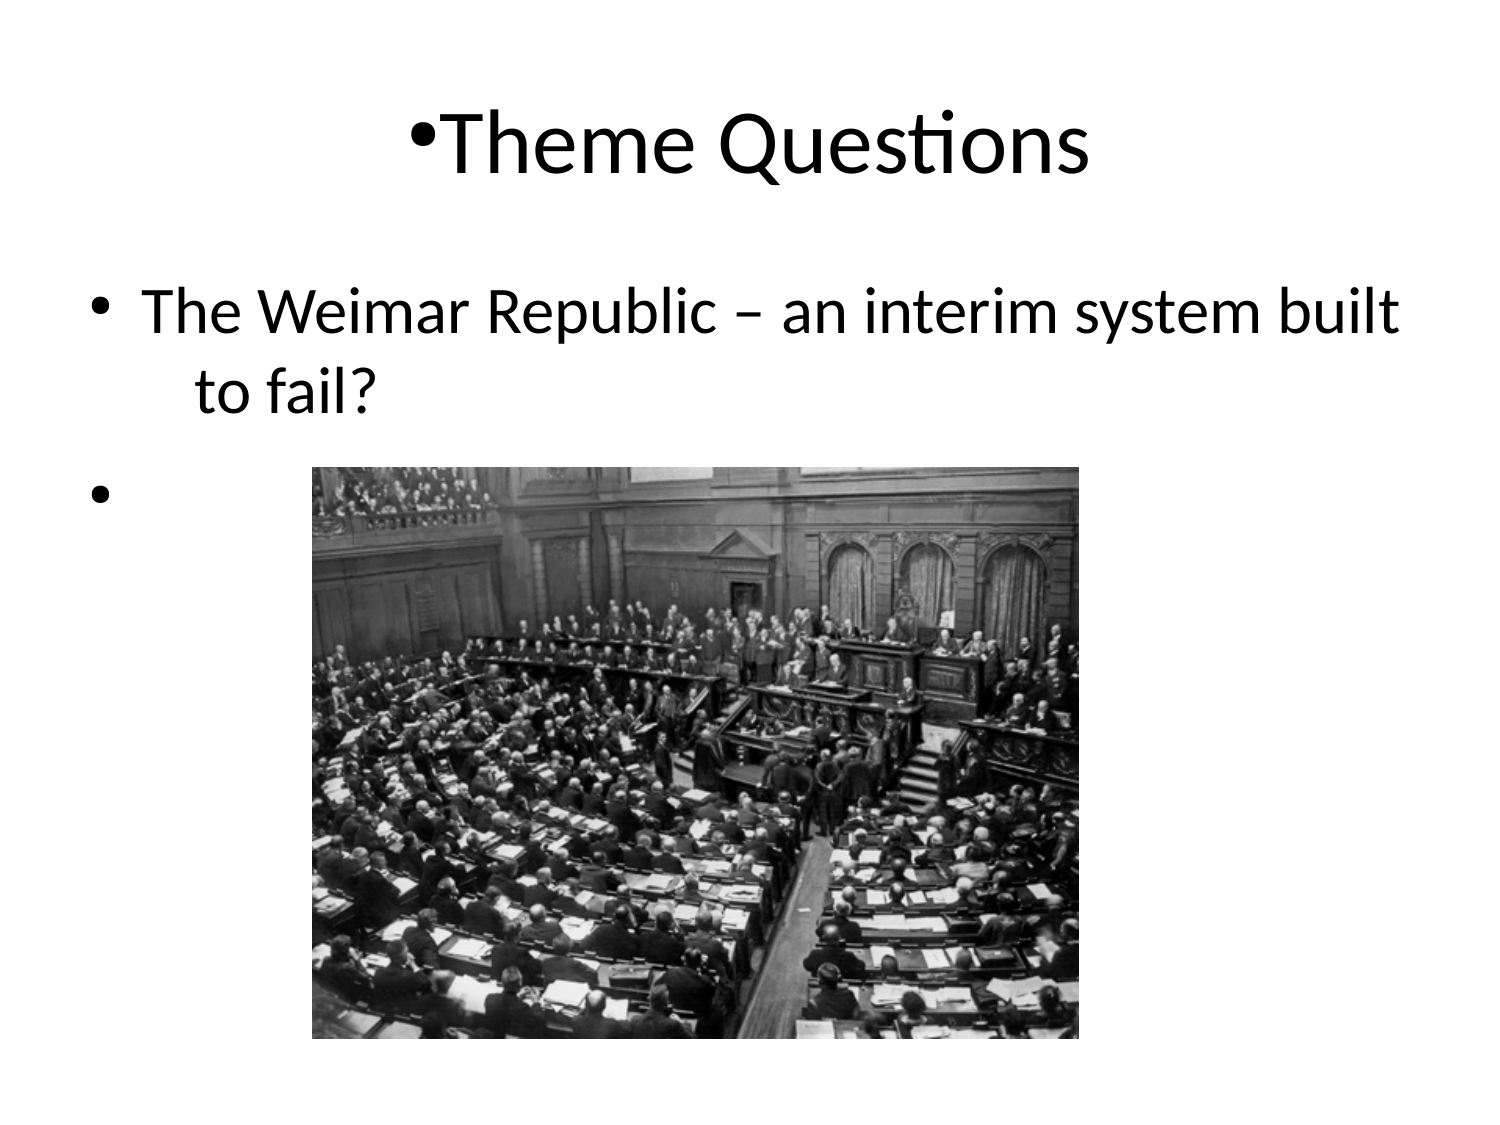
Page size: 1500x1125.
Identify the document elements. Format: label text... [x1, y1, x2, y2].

picture [312, 468, 1079, 1039]
list The Weimar Republic – an interim system built to fail? [53, 267, 1404, 1010]
title Theme Questions [112, 66, 1388, 267]
